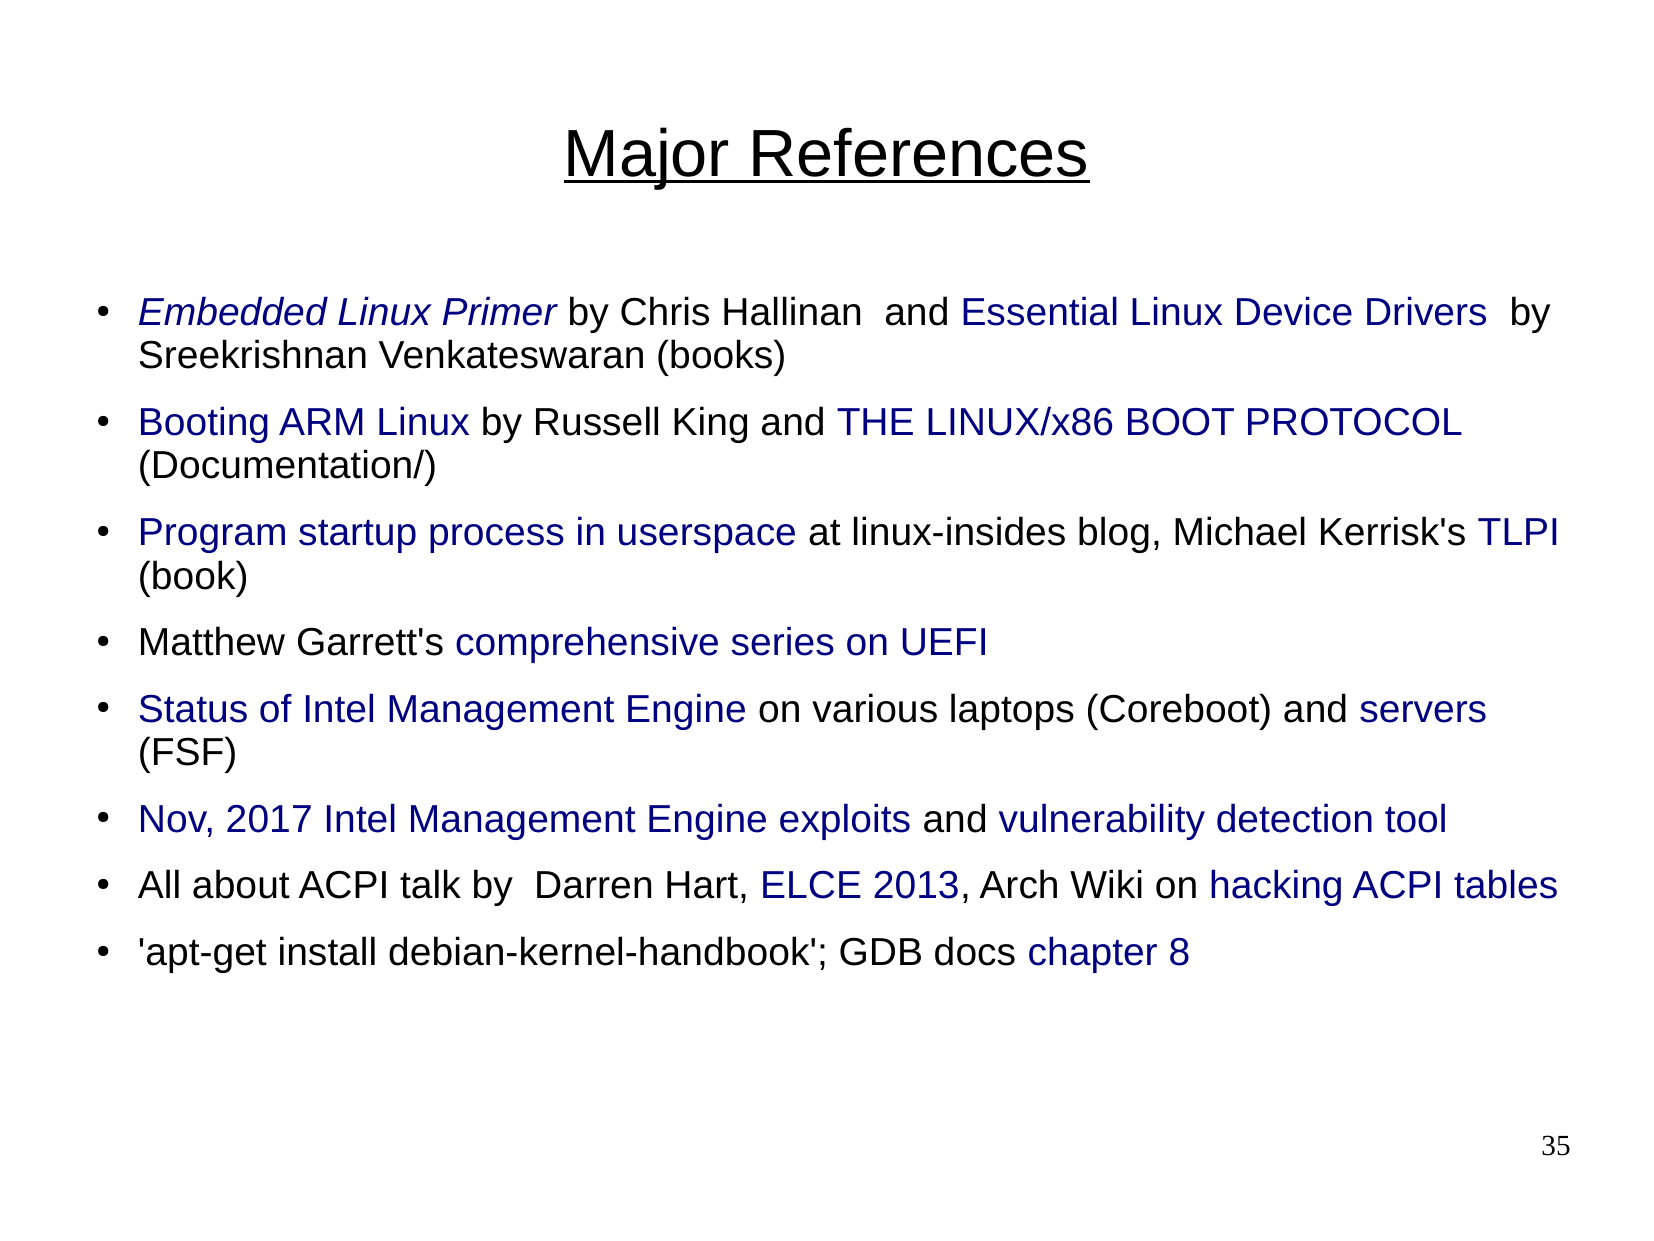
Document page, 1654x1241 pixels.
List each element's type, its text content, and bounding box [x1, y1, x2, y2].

title Major References [82, 49, 1571, 257]
list Embedded Linux Primer by Chris Hallinan and Essential Linux Device Drivers by Sreekrishnan Venkateswaran (books) Booting ARM Linux by Russell King and THE LINUX/x86 BOOT PROTOCOL (Documentation/) Program startup process in userspace at linux-insides blog, Michael Kerrisk's TLPI (book) Matthew Garrett's comprehensive series on UEFI Status of Intel Management Engine on various laptops (Coreboot) and servers (FSF) Nov, 2017 Intel Management Engine exploits and vulnerability detection tool All about ACPI talk by Darren Hart, ELCE 2013, Arch Wiki on hacking ACPI tables 'apt-get install debian-kernel-handbook'; GDB docs chapter 8 [82, 290, 1571, 1010]
